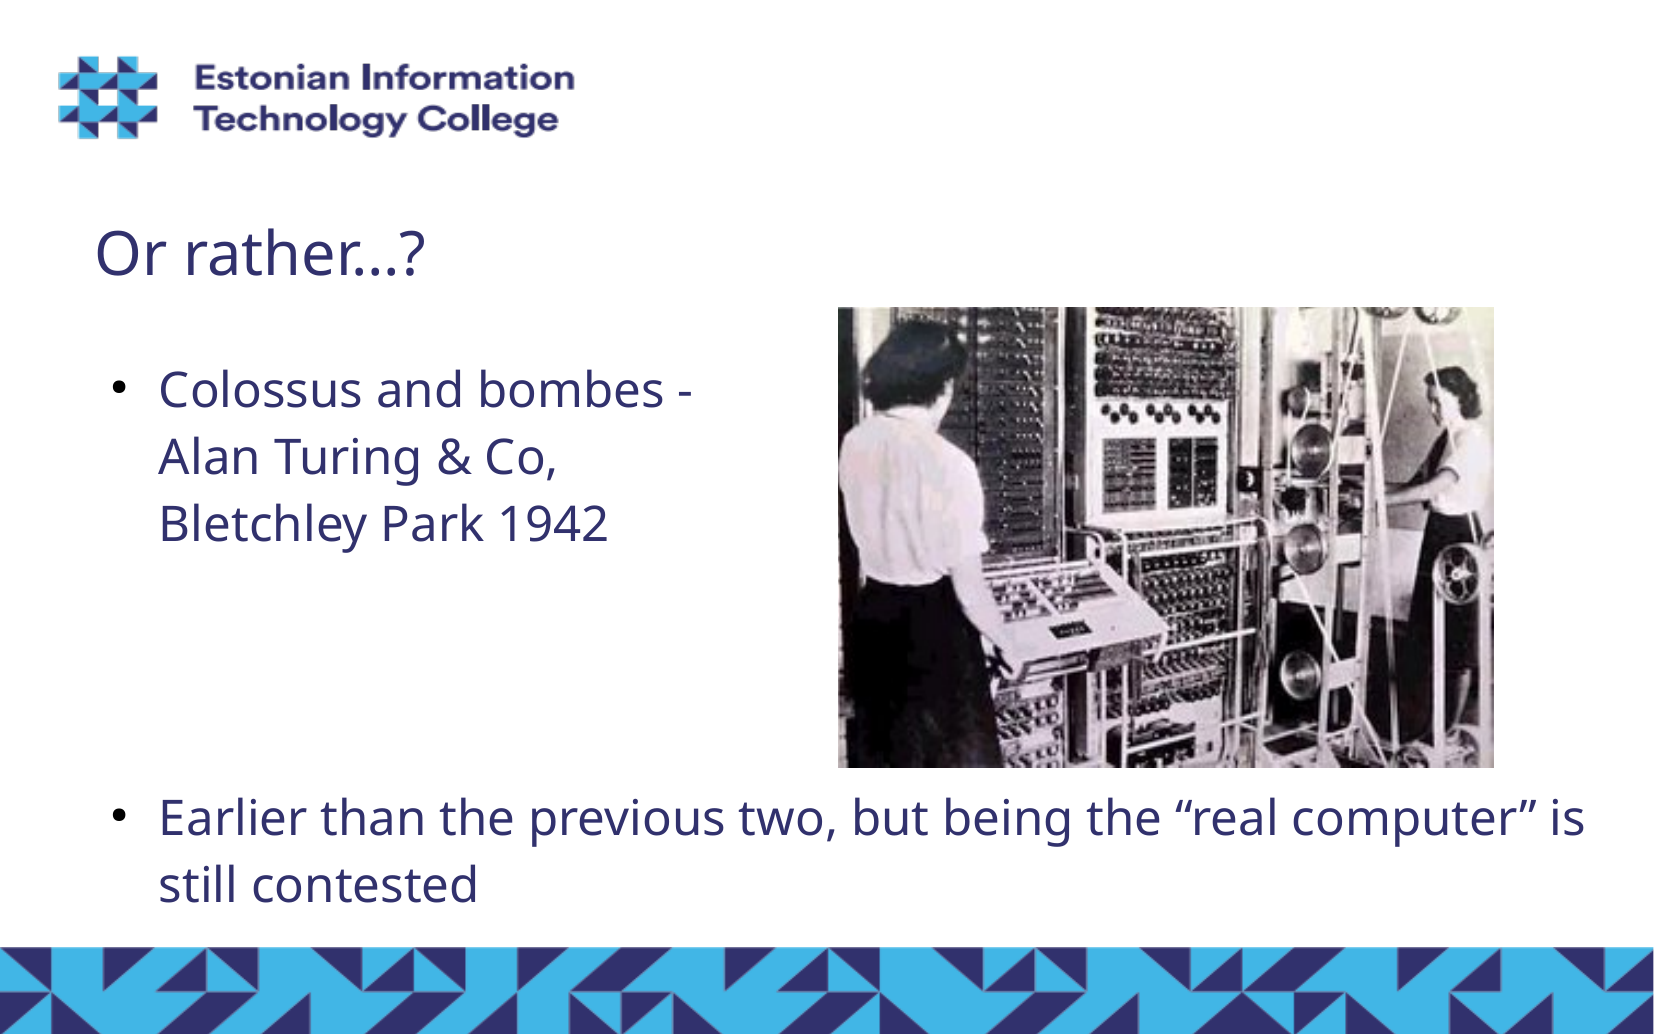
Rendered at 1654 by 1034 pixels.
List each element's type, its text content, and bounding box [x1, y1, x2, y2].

list Colossus and bombes - Alan Turing & Co, Bletchley Park 1942 Earlier than the previous two, but being the “real computer” is still contested [94, 354, 1607, 922]
title Or rather…? [94, 165, 1231, 338]
picture [838, 307, 1494, 768]
